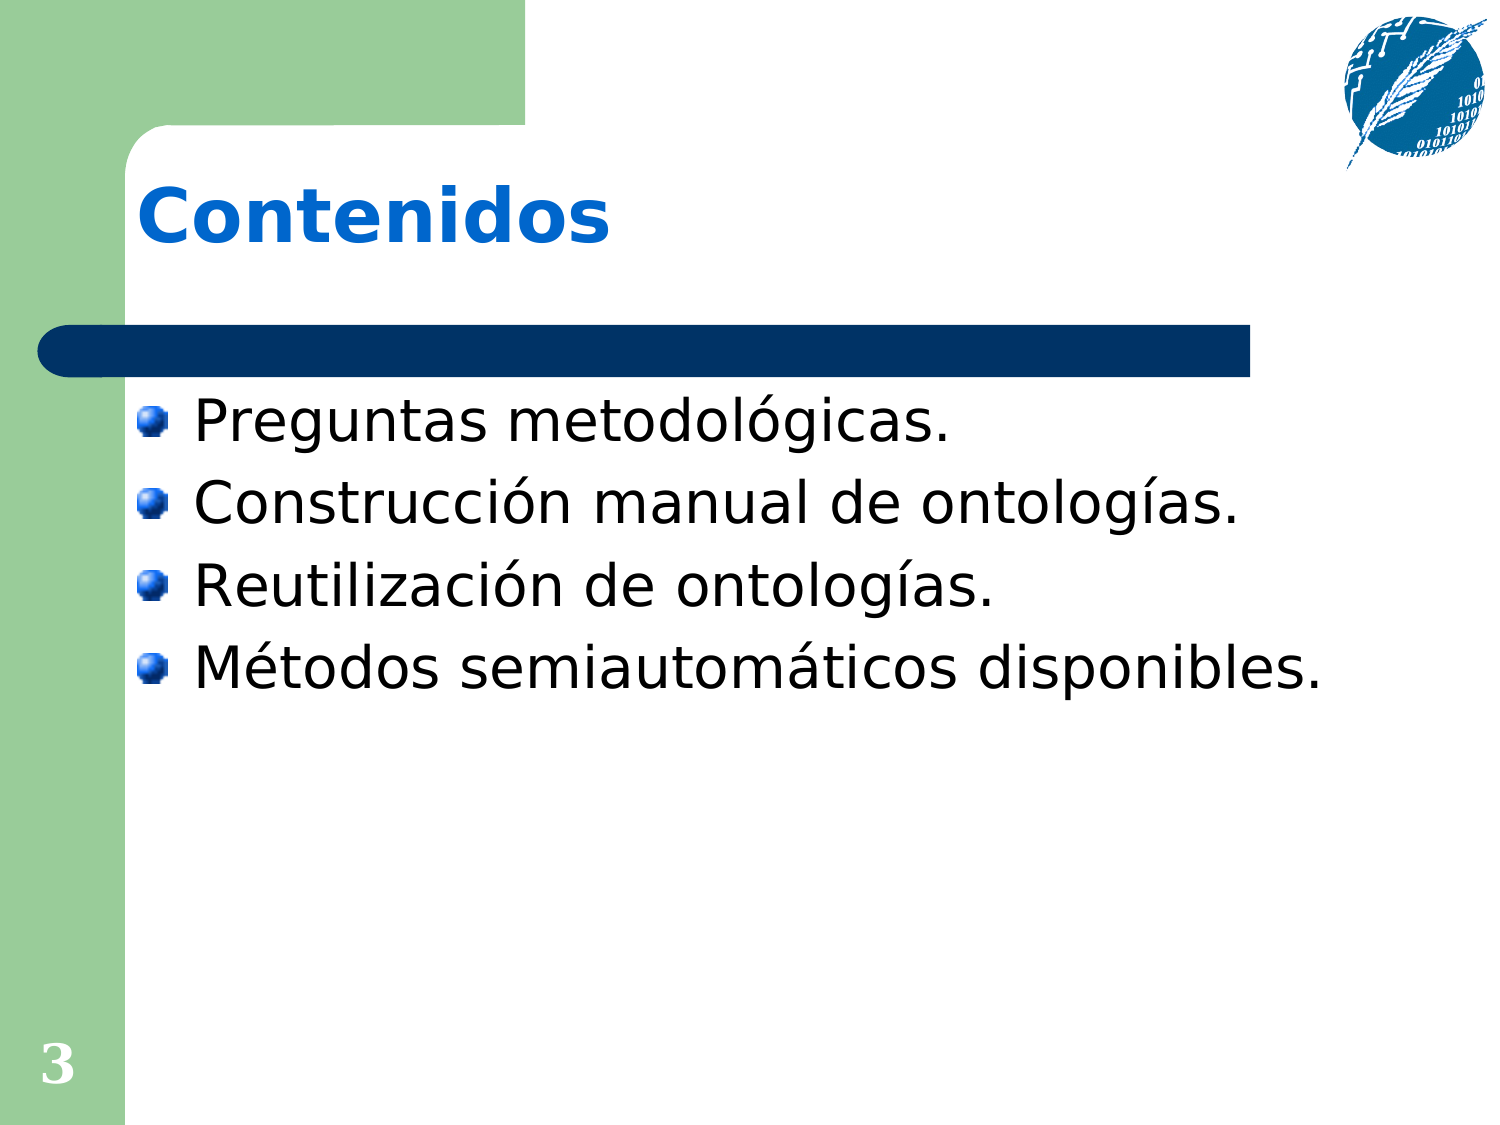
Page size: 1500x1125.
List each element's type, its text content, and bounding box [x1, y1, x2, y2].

picture [1427, 138, 1431, 148]
picture [1433, 139, 1440, 147]
list Preguntas metodológicas. Construcción manual de ontologías. Reutilización de ontologías. Métodos semiautomáticos disponibles. [137, 387, 1400, 1045]
title Contenidos [136, 136, 1414, 301]
picture [1436, 127, 1450, 136]
picture [1341, 15, 1487, 172]
picture [1416, 140, 1425, 149]
